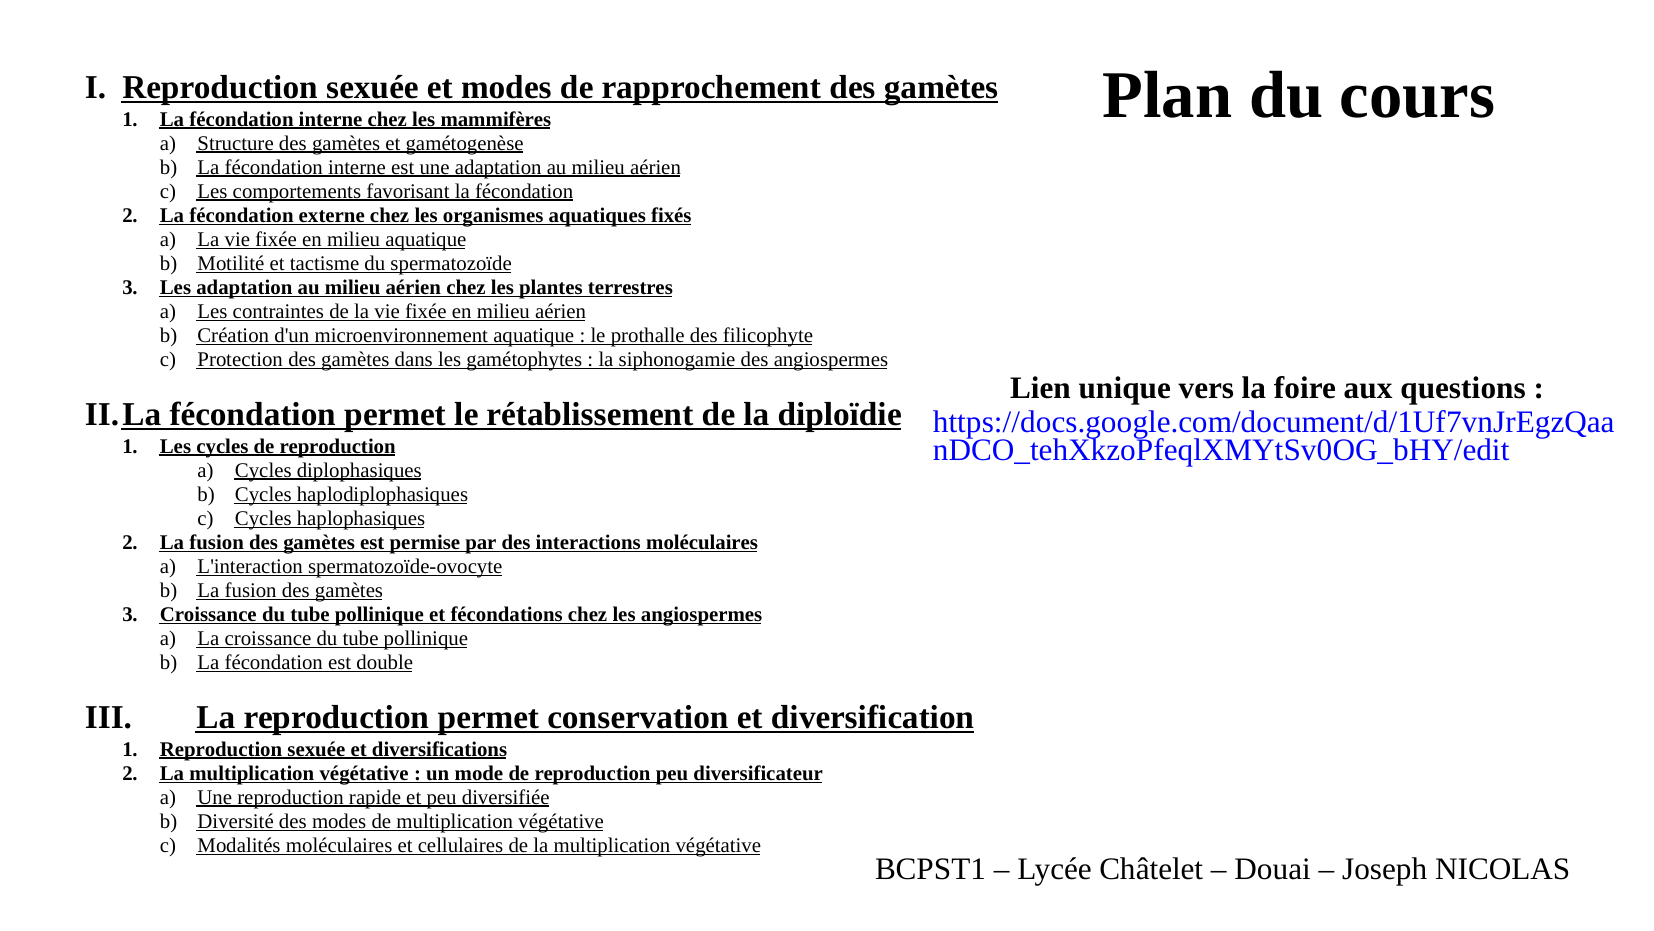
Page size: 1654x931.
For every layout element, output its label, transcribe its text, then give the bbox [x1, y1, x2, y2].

text_box Lien unique vers la foire aux questions : https://docs.google.com/document/d/1Uf7vnJrEgzQaanDCO_tehXkzoPfeqlXMYtSv0OG_bHY/edit [1075, 171, 1630, 674]
chart [71, 37, 1075, 899]
text_box Plan du cours [555, 5, 1654, 184]
text_box BCPST1 – Lycée Châtelet – Douai – Joseph NICOLAS [637, 832, 1571, 905]
